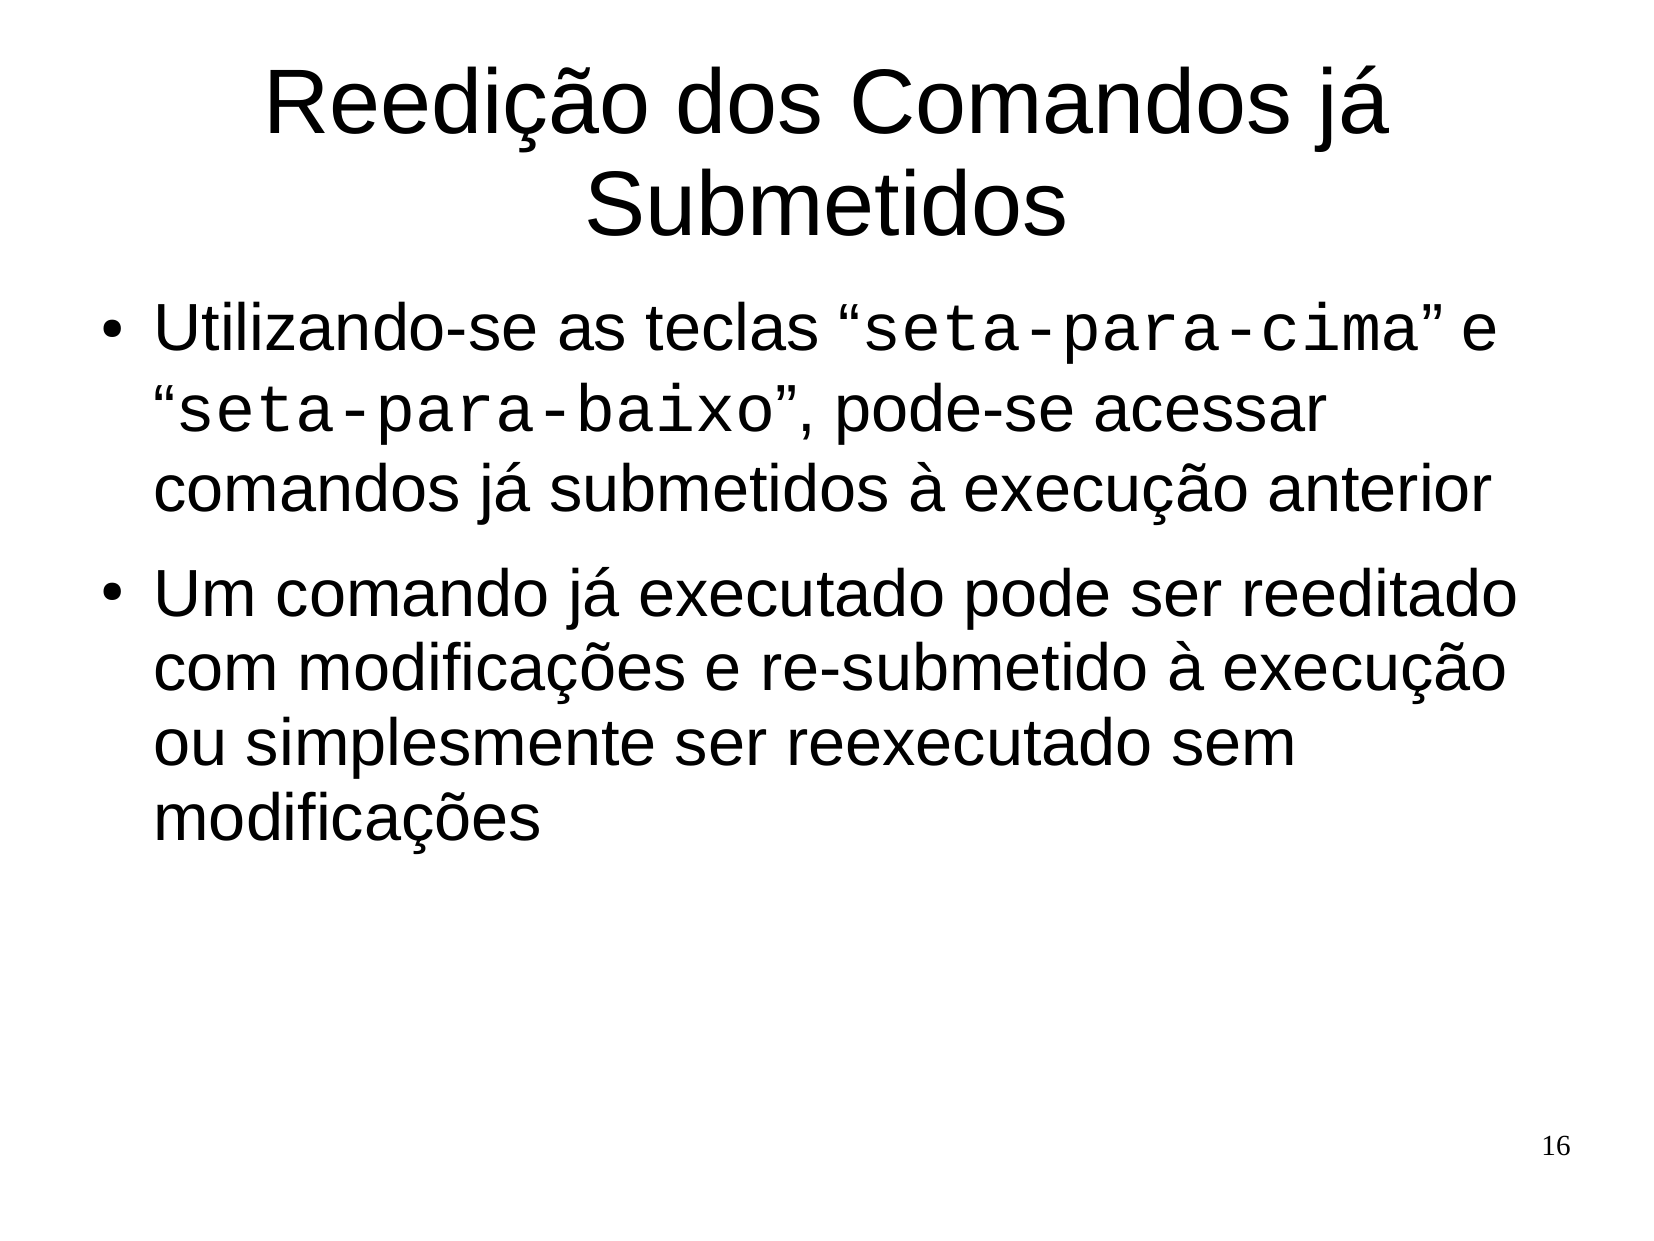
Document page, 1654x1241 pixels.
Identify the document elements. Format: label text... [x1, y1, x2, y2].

title Reedição dos Comandos já Submetidos [82, 49, 1571, 257]
list Utilizando-se as teclas “seta-para-cima” e “seta-para-baixo”, pode-se acessar comandos já submetidos à execução anterior Um comando já executado pode ser reeditado com modificações e re-submetido à execução ou simplesmente ser reexecutado sem modificações [82, 290, 1571, 1010]
